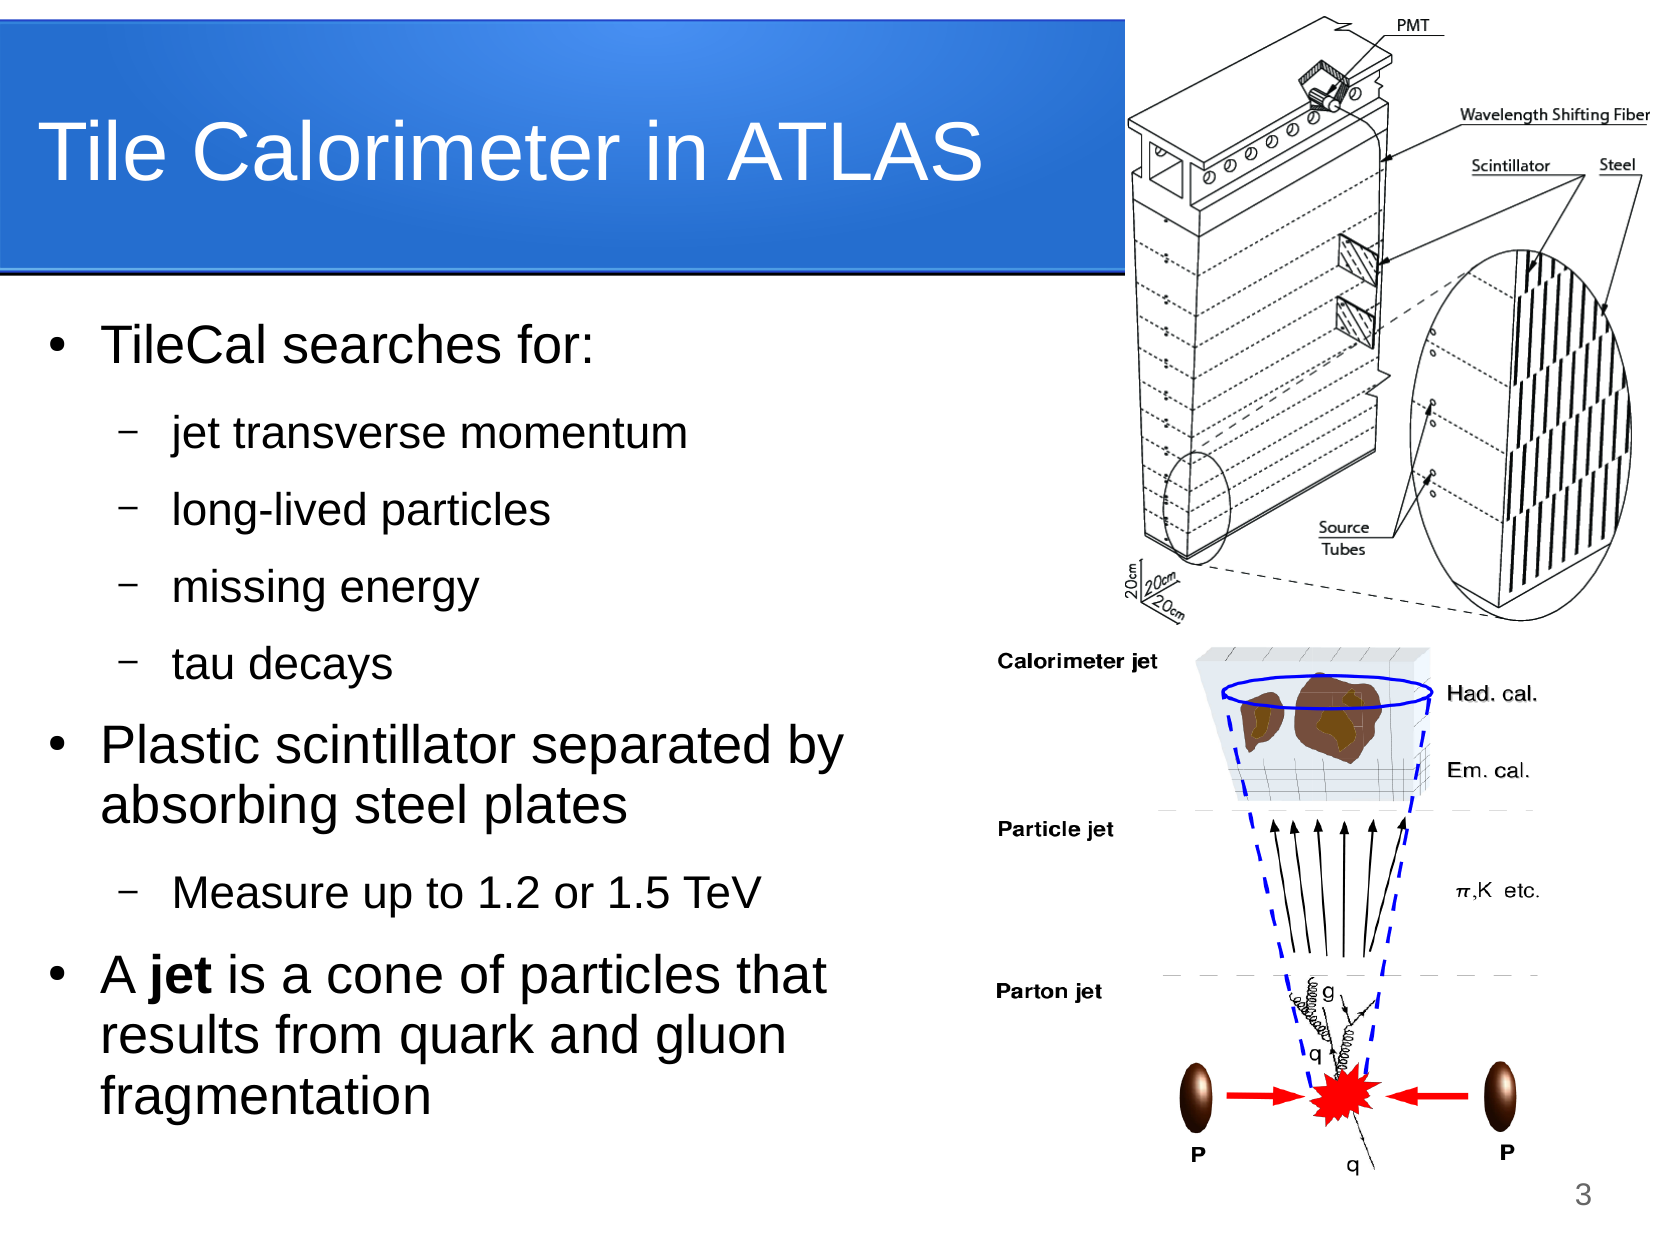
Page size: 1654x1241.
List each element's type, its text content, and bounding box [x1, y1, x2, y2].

list TileCal searches for: jet transverse momentum long-lived particles missing energy tau decays Plastic scintillator separated by absorbing steel plates Measure up to 1.2 or 1.5 TeV A jet is a cone of particles that results from quark and gluon fragmentation [30, 315, 916, 1156]
title Tile Calorimeter in ATLAS [37, 47, 1125, 256]
picture [964, 0, 1651, 1206]
